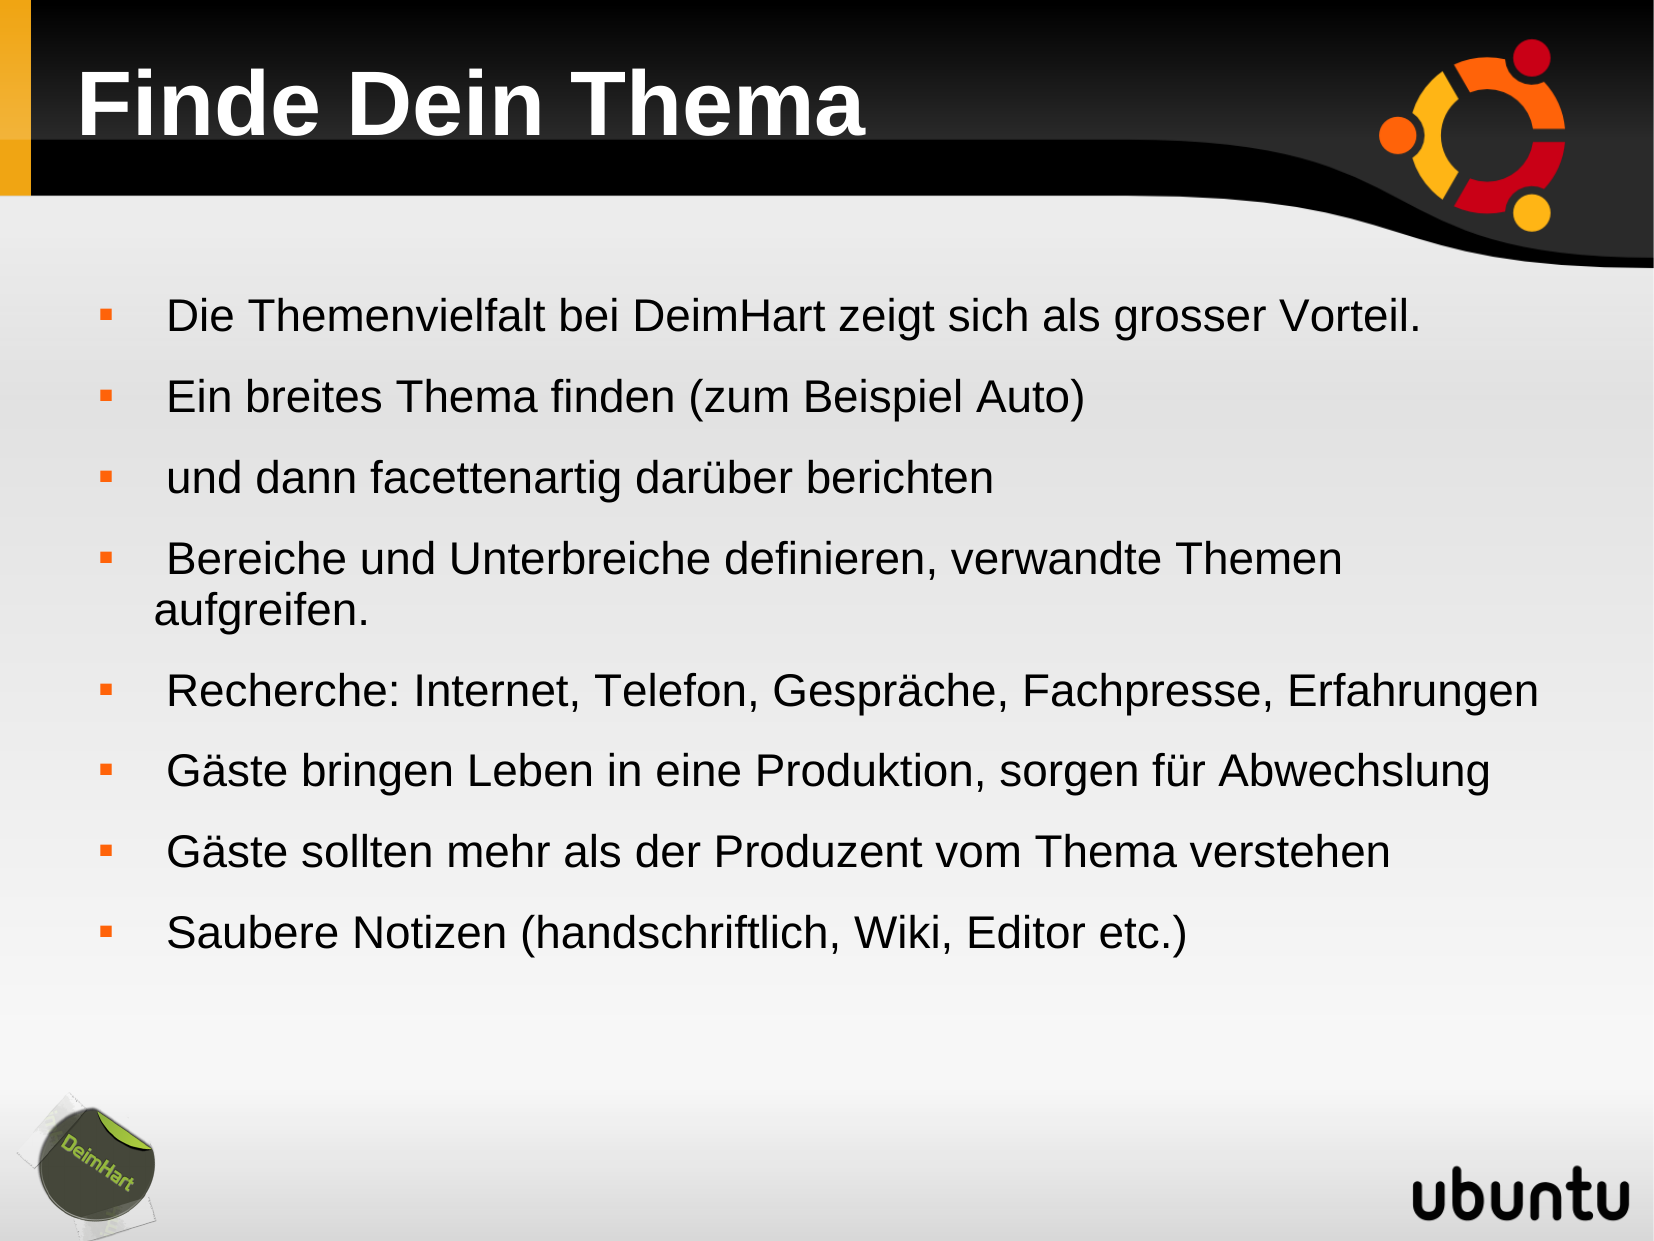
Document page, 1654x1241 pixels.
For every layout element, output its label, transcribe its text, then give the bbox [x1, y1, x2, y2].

title Finde Dein Thema [76, 0, 1565, 208]
picture [0, 0, 1654, 1241]
list Die Themenvielfalt bei DeimHart zeigt sich als grosser Vorteil. Ein breites Thema finden (zum Beispiel Auto) und dann facettenartig darüber berichten Bereiche und Unterbreiche definieren, verwandte Themen aufgreifen. Recherche: Internet, Telefon, Gespräche, Fachpresse, Erfahrungen Gäste bringen Leben in eine Produktion, sorgen für Abwechslung Gäste sollten mehr als der Produzent vom Thema verstehen Saubere Notizen (handschriftlich, Wiki, Editor etc.) [82, 290, 1571, 1109]
